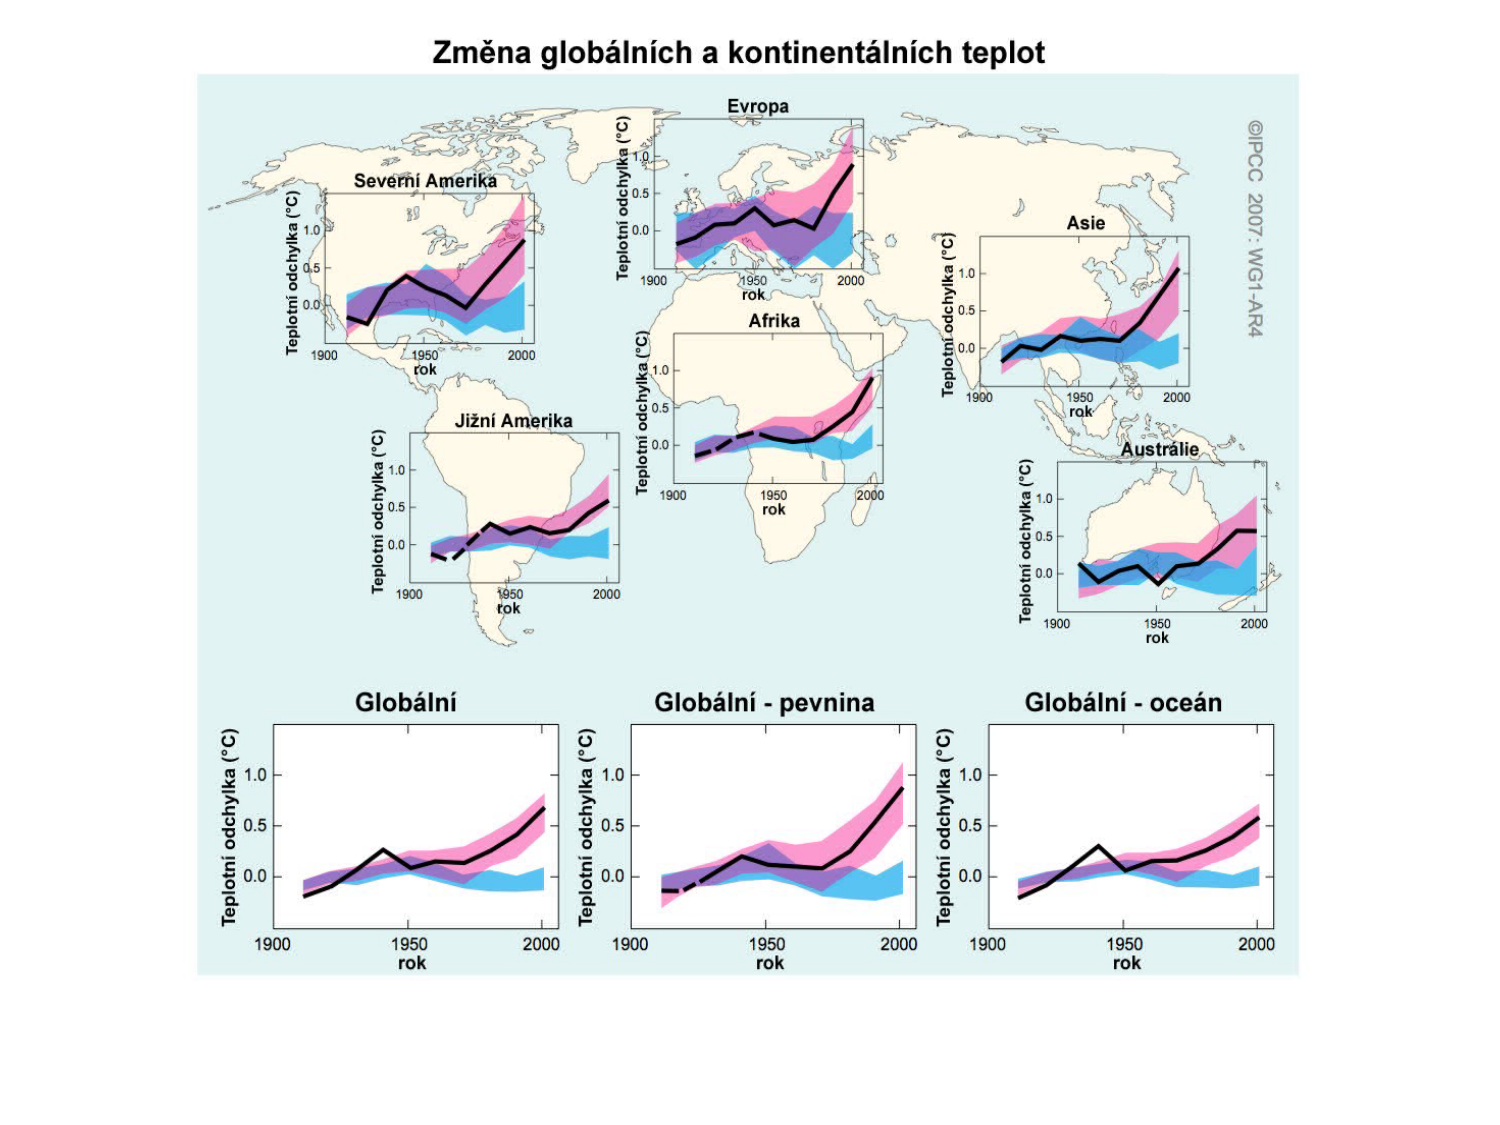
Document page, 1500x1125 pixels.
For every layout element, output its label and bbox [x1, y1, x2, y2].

picture [183, 21, 1317, 1005]
